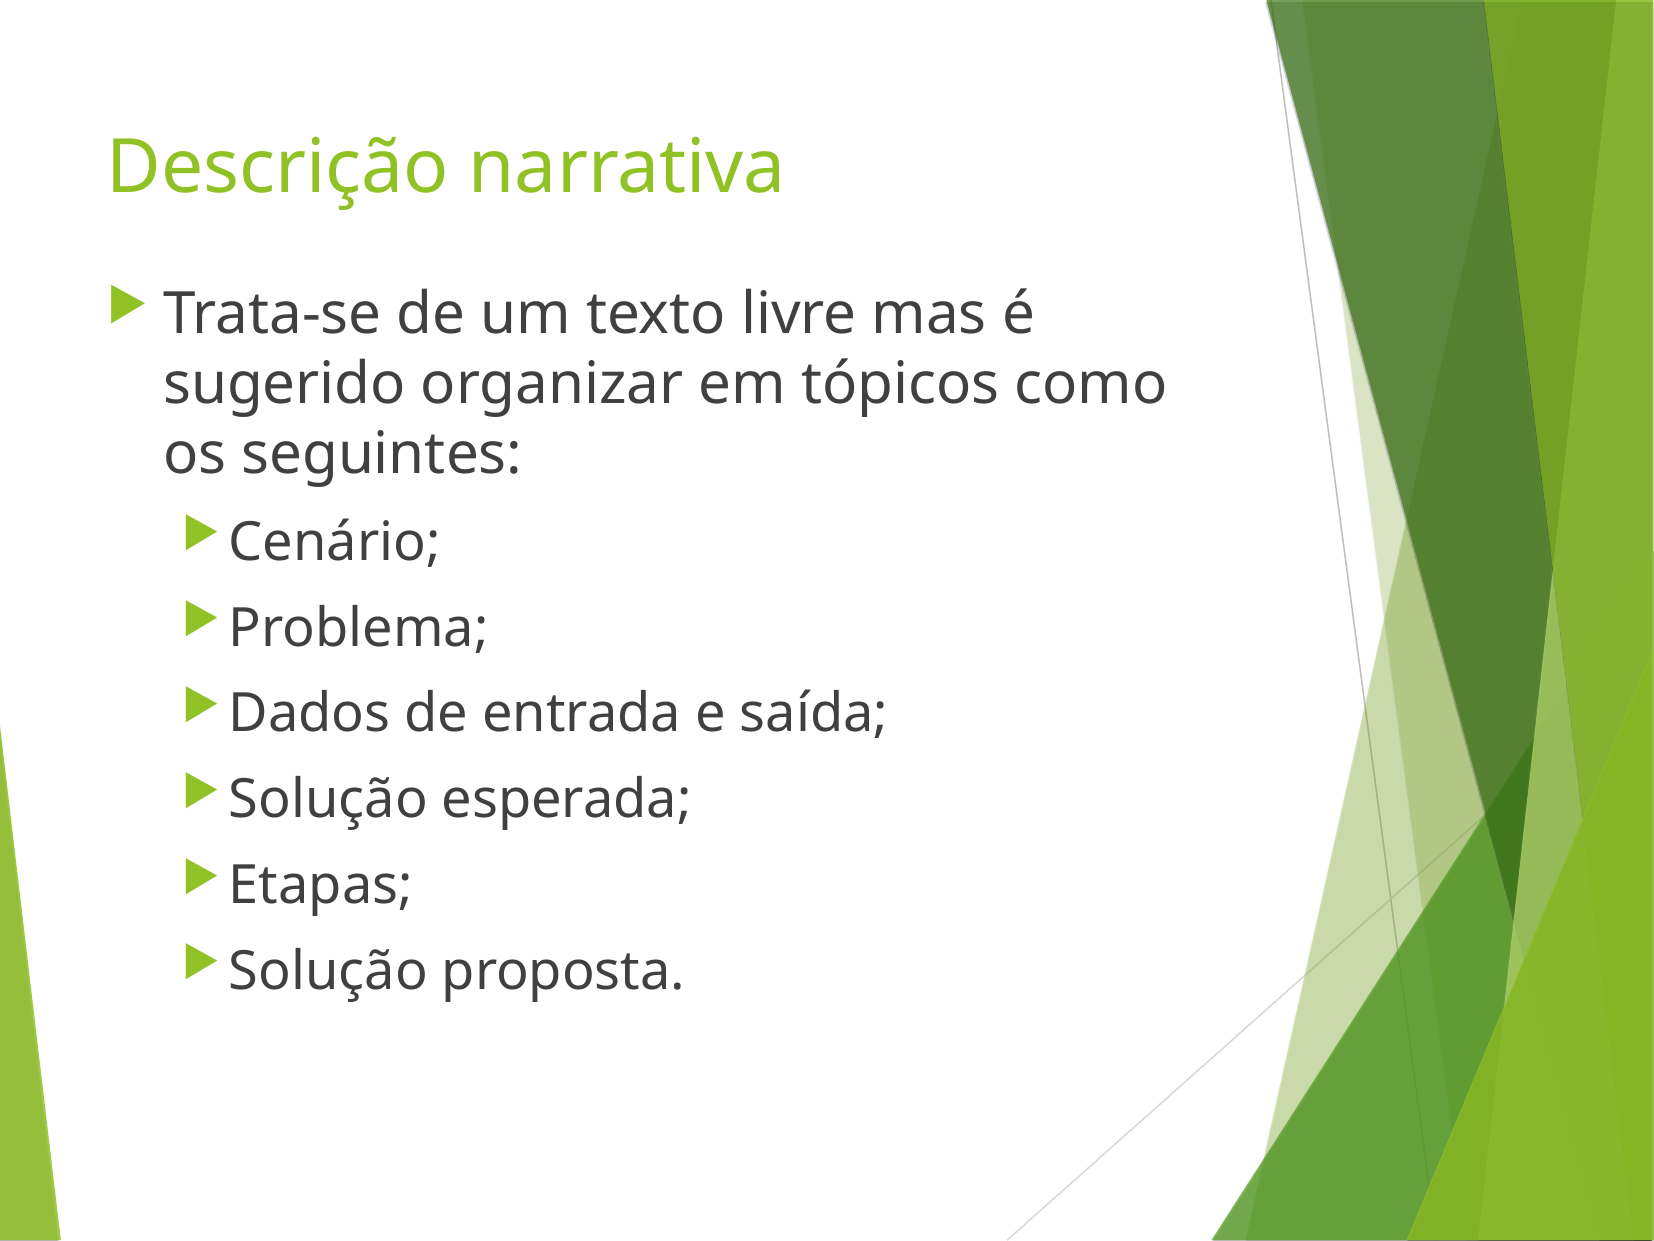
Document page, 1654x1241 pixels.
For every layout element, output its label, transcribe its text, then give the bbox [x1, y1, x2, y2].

list Trata-se de um texto livre mas é sugerido organizar em tópicos como os seguintes: Cenário; Problema; Dados de entrada e saída; Solução esperada; Etapas; Solução proposta. [91, 267, 1258, 1093]
title Descrição narrativa [91, 110, 1258, 267]
